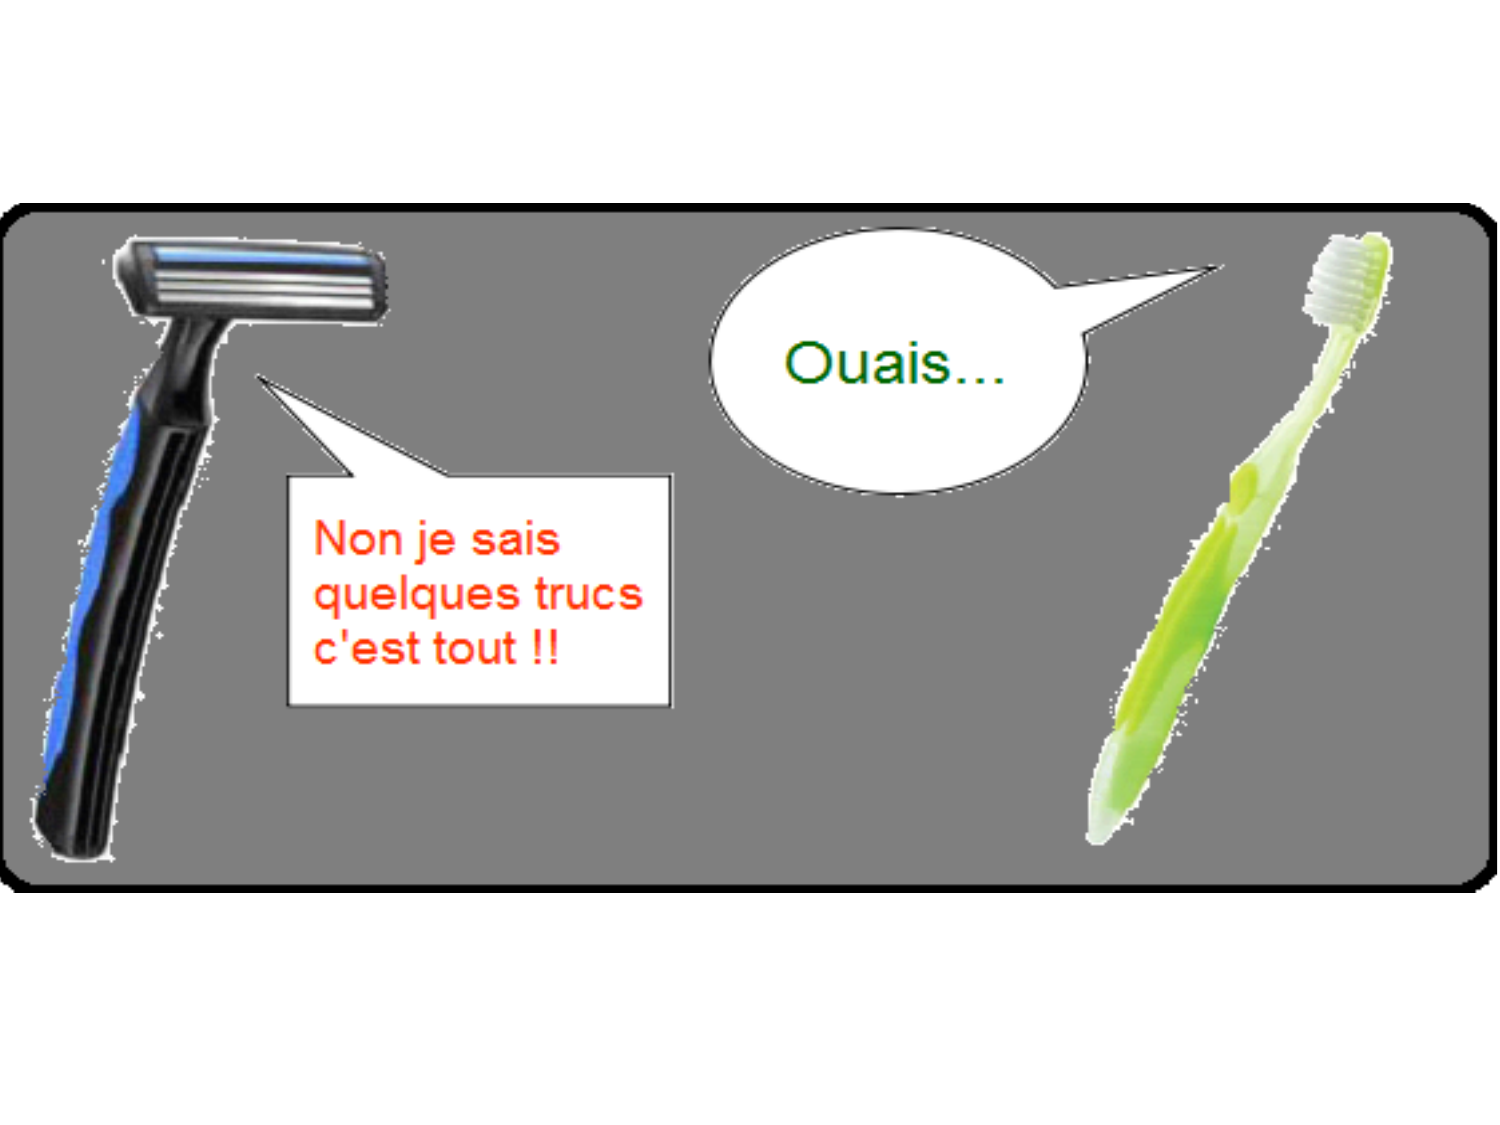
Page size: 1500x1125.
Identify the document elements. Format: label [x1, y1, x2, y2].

chart [0, 203, 1498, 893]
